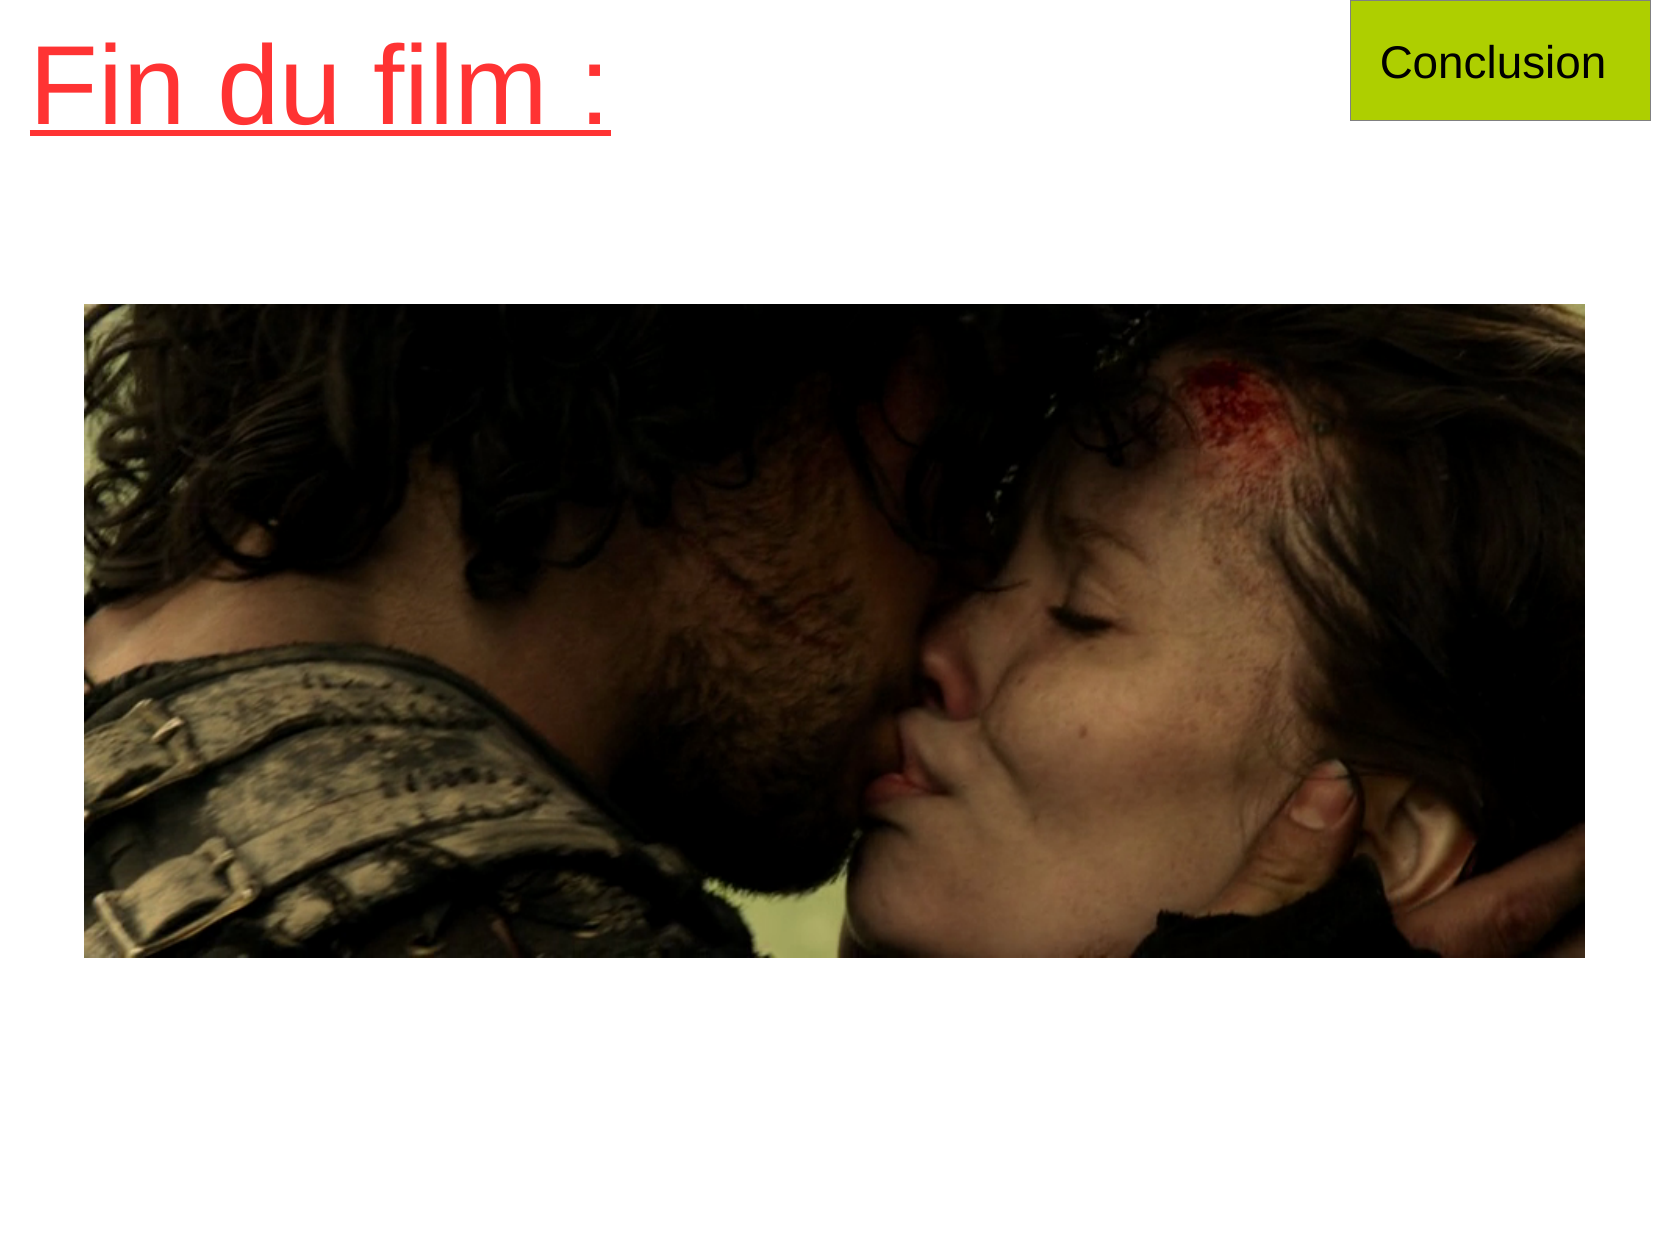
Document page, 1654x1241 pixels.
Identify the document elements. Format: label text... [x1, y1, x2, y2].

picture [84, 304, 1585, 958]
text_box Conclusion [1365, 30, 1633, 96]
text_box [1350, 0, 1651, 121]
text_box Fin du film : [15, 15, 631, 166]
